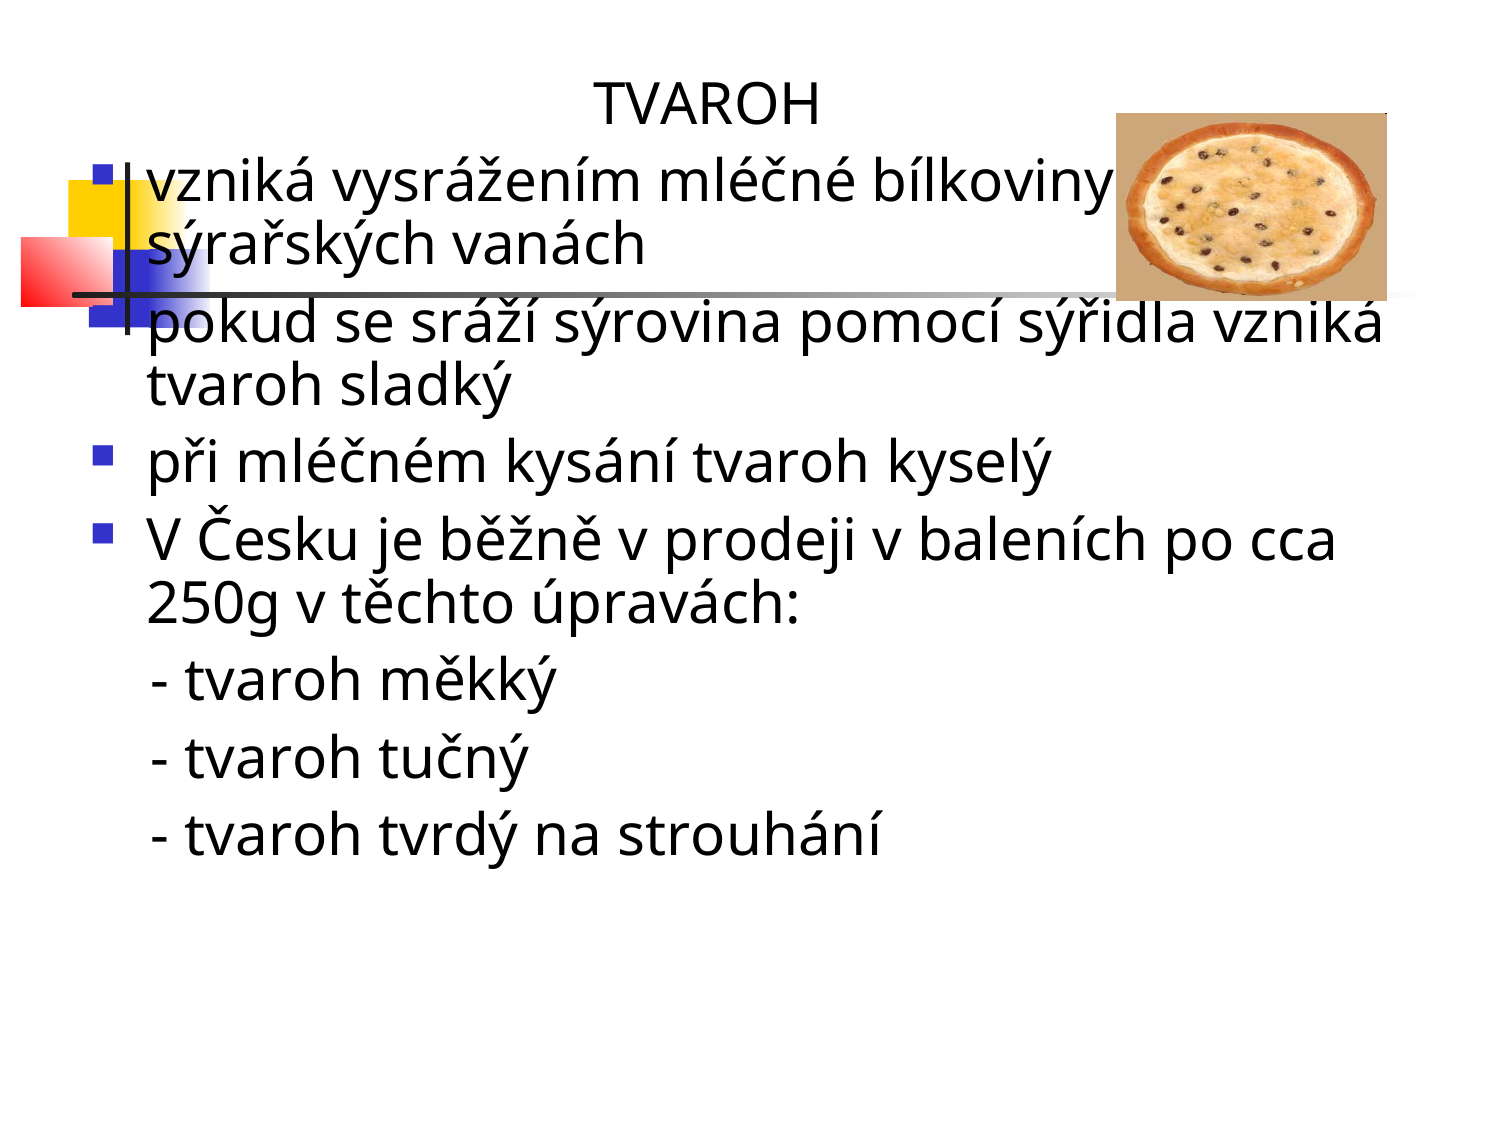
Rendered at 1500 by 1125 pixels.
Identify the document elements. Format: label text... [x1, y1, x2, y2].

list TVAROH vzniká vysrážením mléčné bílkoviny v sýrařských vanách pokud se sráží sýrovina pomocí sýřidla vzniká tvaroh sladký při mléčném kysání tvaroh kyselý V Česku je běžně v prodeji v baleních po cca 250g v těchto úpravách: - tvaroh měkký - tvaroh tučný - tvaroh tvrdý na strouhání [75, 66, 1426, 1005]
picture [1116, 113, 1387, 301]
